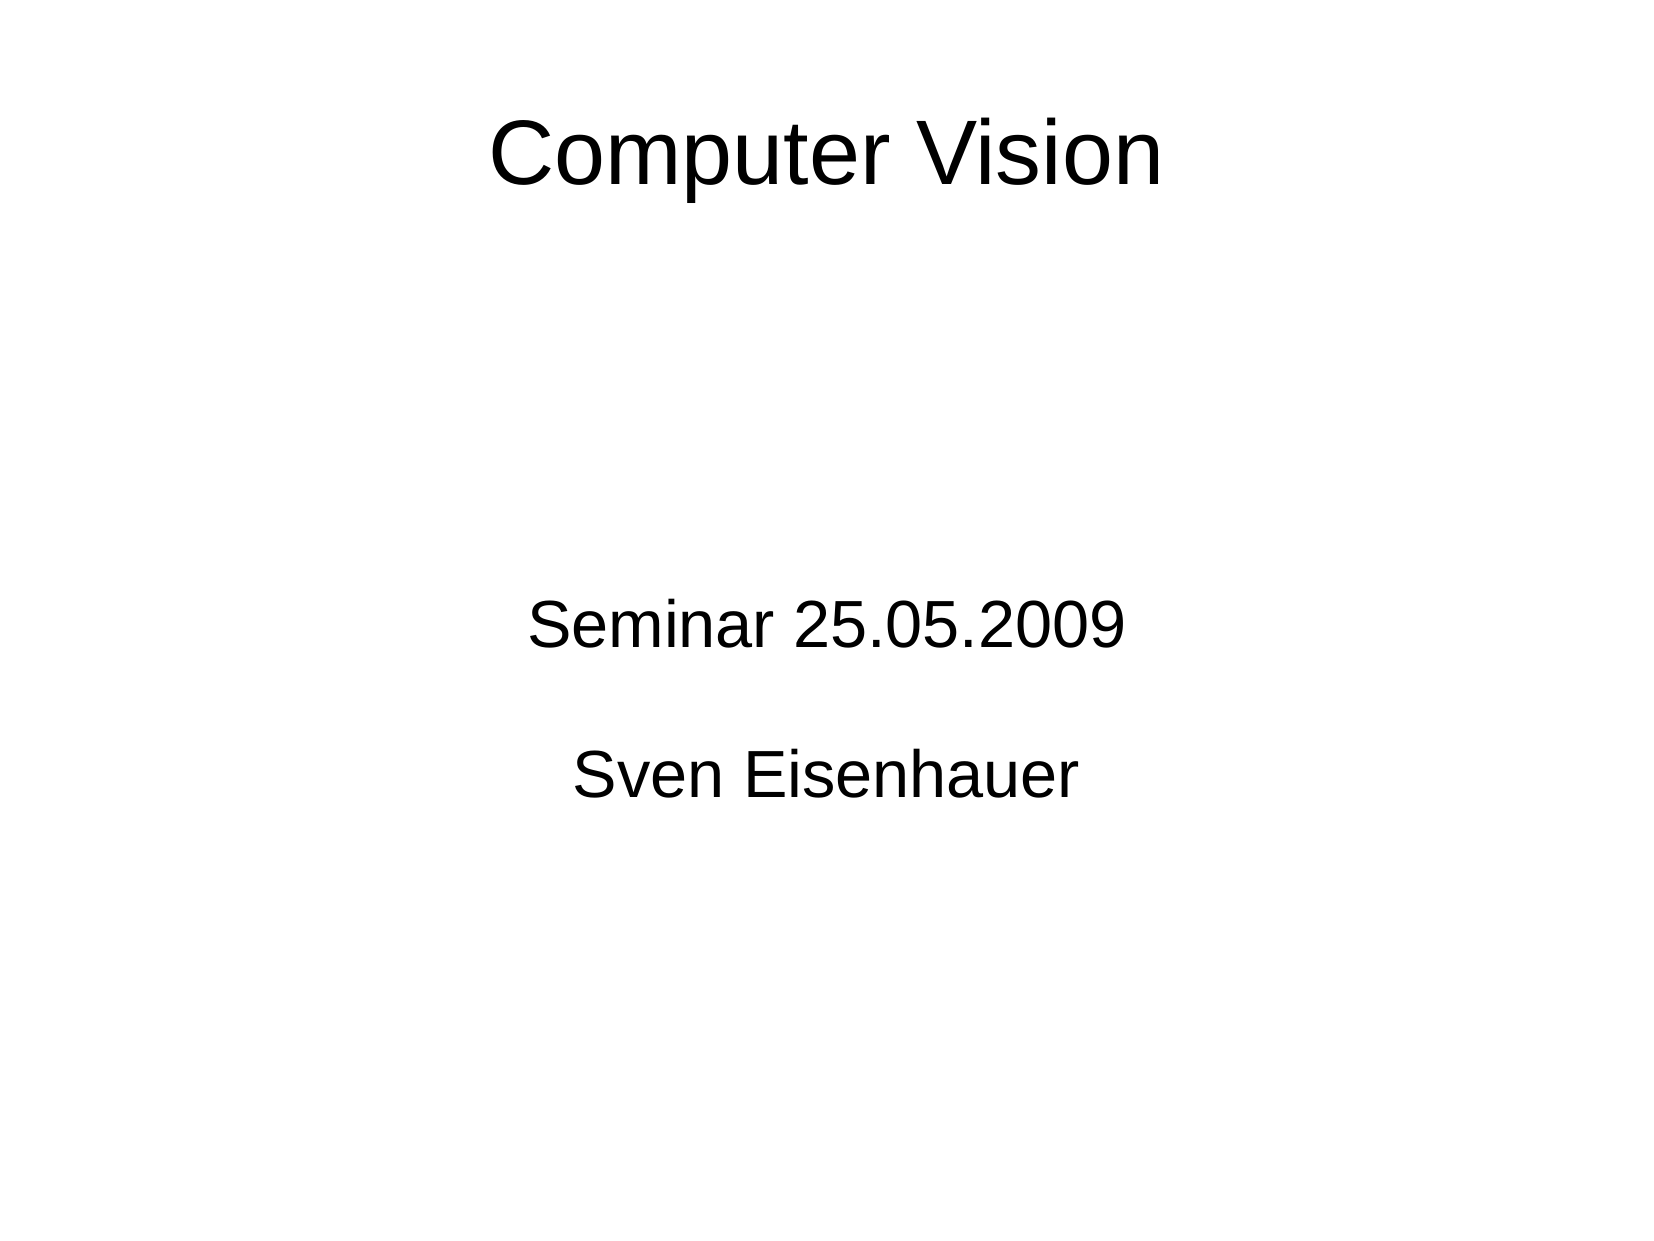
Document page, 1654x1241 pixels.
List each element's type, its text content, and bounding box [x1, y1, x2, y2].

title Computer Vision [82, 56, 1571, 250]
subtitle Seminar 25.05.2009 Sven Eisenhauer [82, 297, 1571, 1102]
